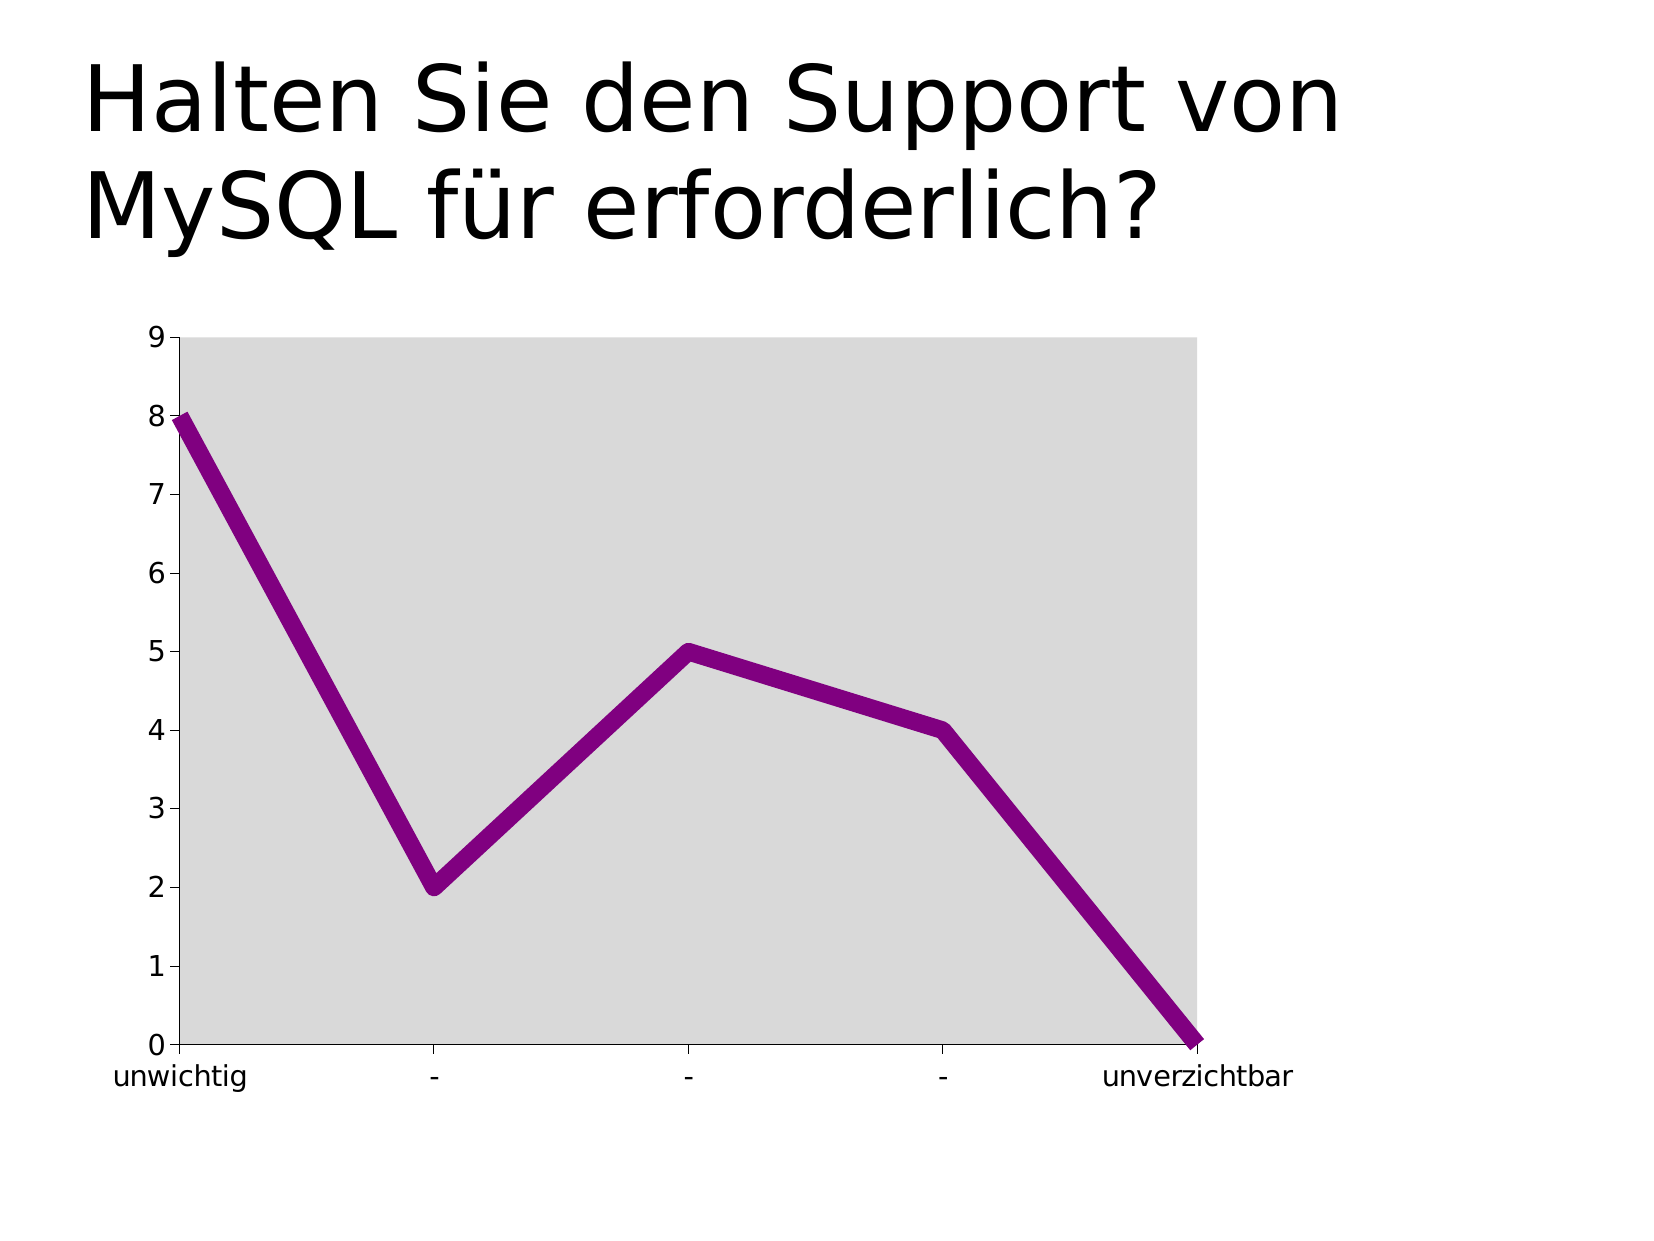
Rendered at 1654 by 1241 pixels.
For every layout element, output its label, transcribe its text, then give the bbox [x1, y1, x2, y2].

chart [82, 290, 1571, 1109]
title Halten Sie den Support von MySQL für erforderlich? [82, 45, 1571, 261]
